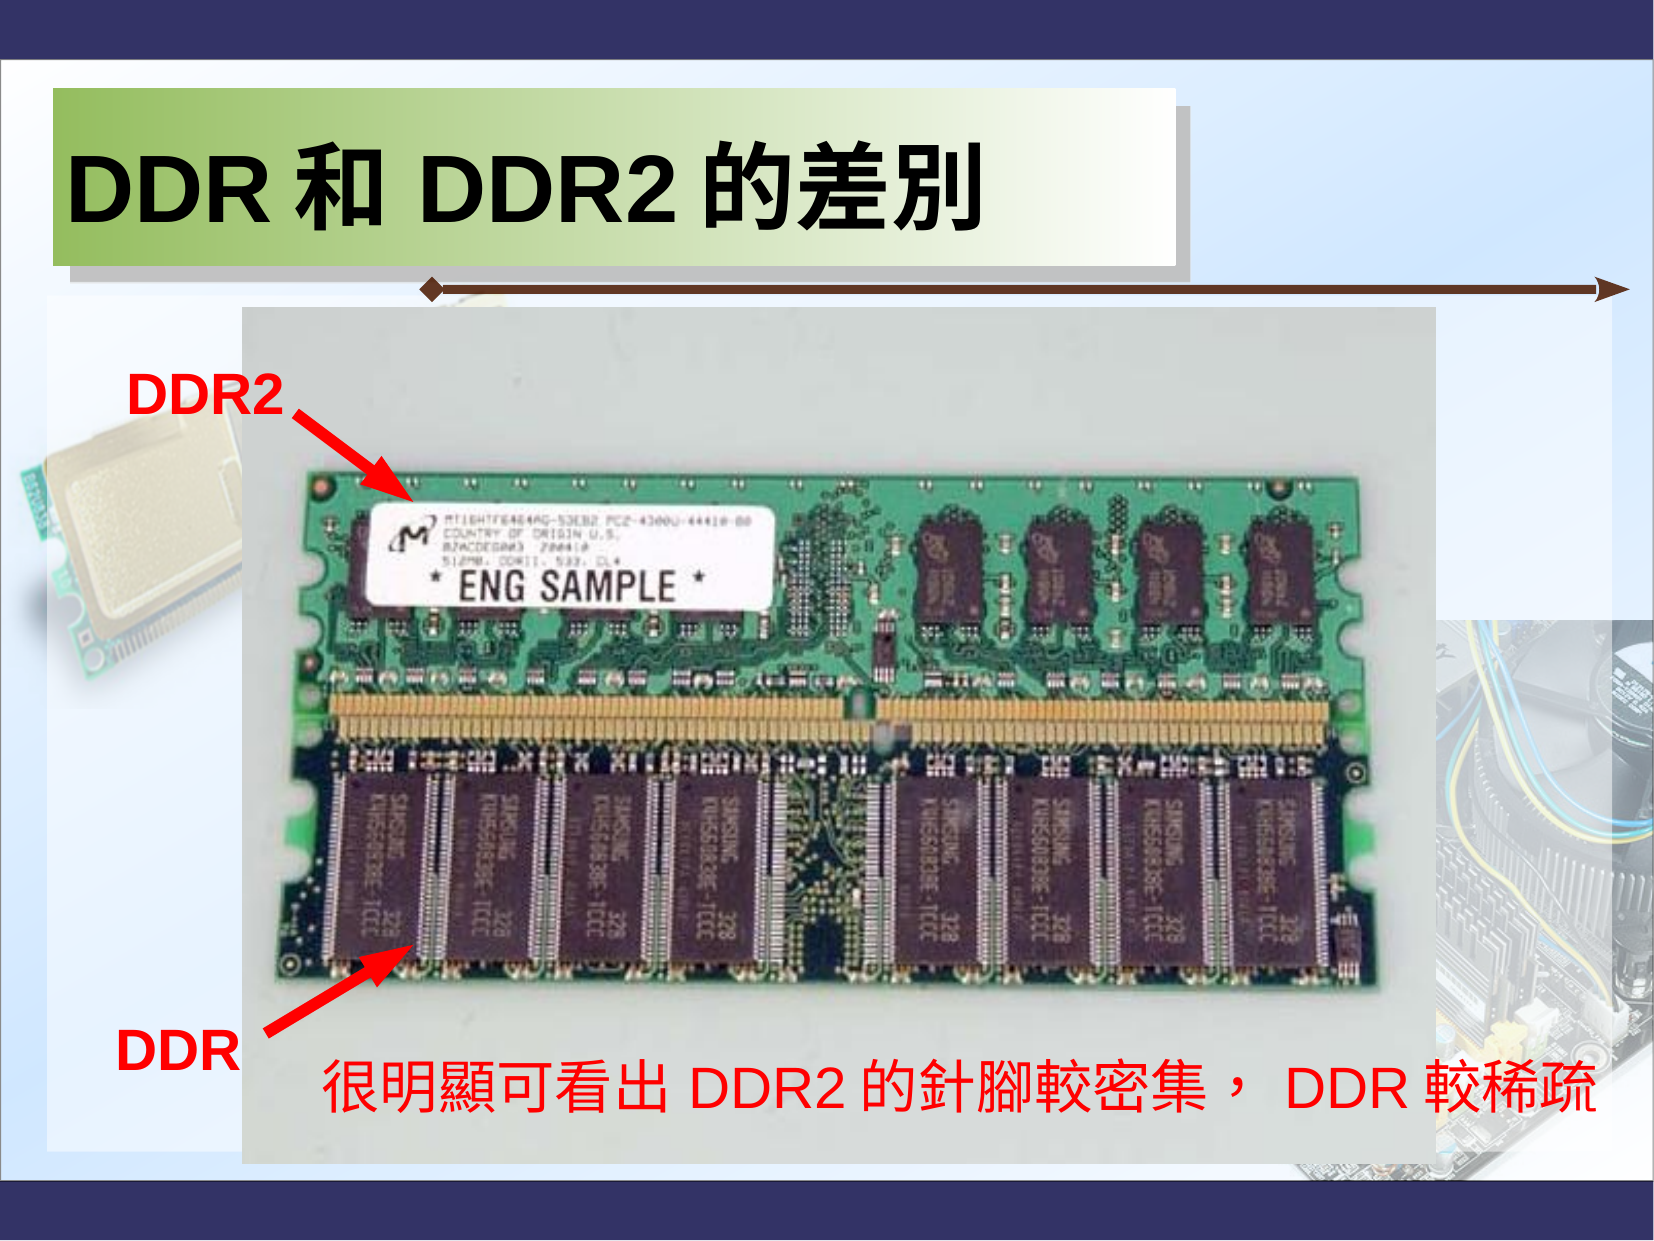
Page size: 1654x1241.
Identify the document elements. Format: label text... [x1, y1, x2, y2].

picture [242, 1092, 1436, 1164]
text_box 很明顯可看出DDR2的針腳較密集，DDR較稀疏 [307, 992, 1654, 1122]
title DDR和DDR2的差別 [64, 84, 1654, 277]
text_box DDR [100, 1009, 307, 1092]
picture [242, 307, 1436, 1009]
text_box DDR2 [112, 354, 467, 436]
